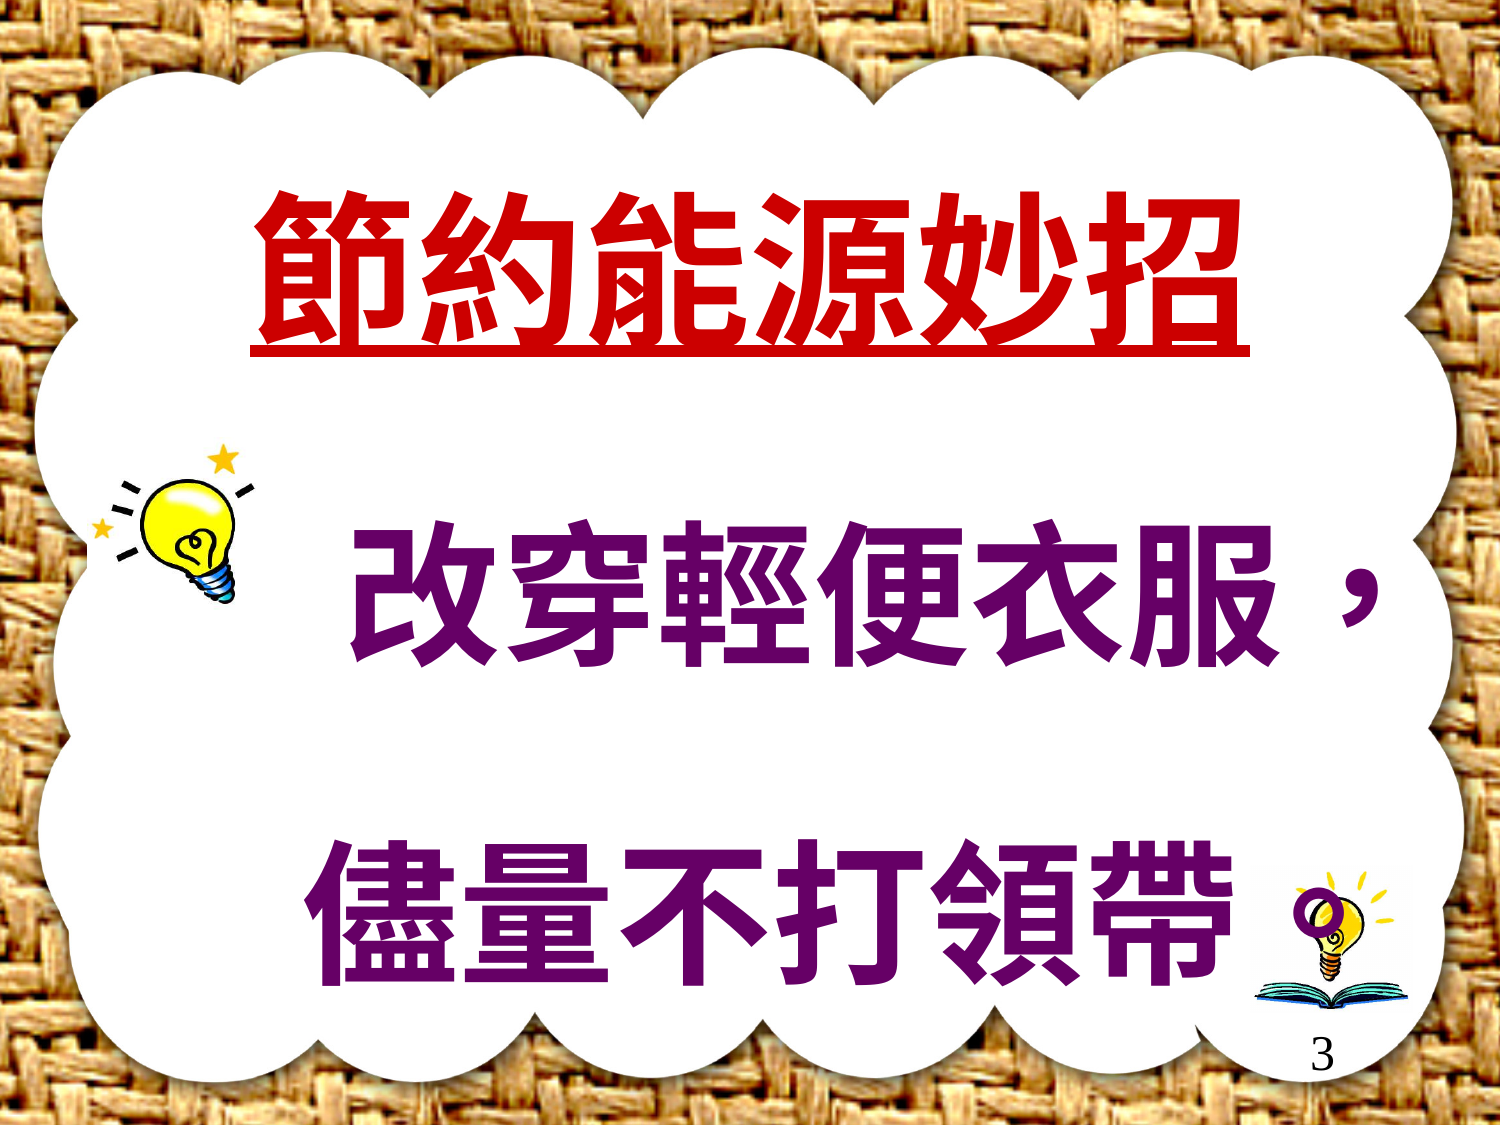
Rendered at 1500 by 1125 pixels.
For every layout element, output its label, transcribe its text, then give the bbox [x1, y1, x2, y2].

chart [87, 437, 263, 613]
text_box 節約能源妙招 改穿輕便衣服，儘量不打領帶。 [75, 118, 1426, 1013]
picture [0, 0, 1500, 1125]
